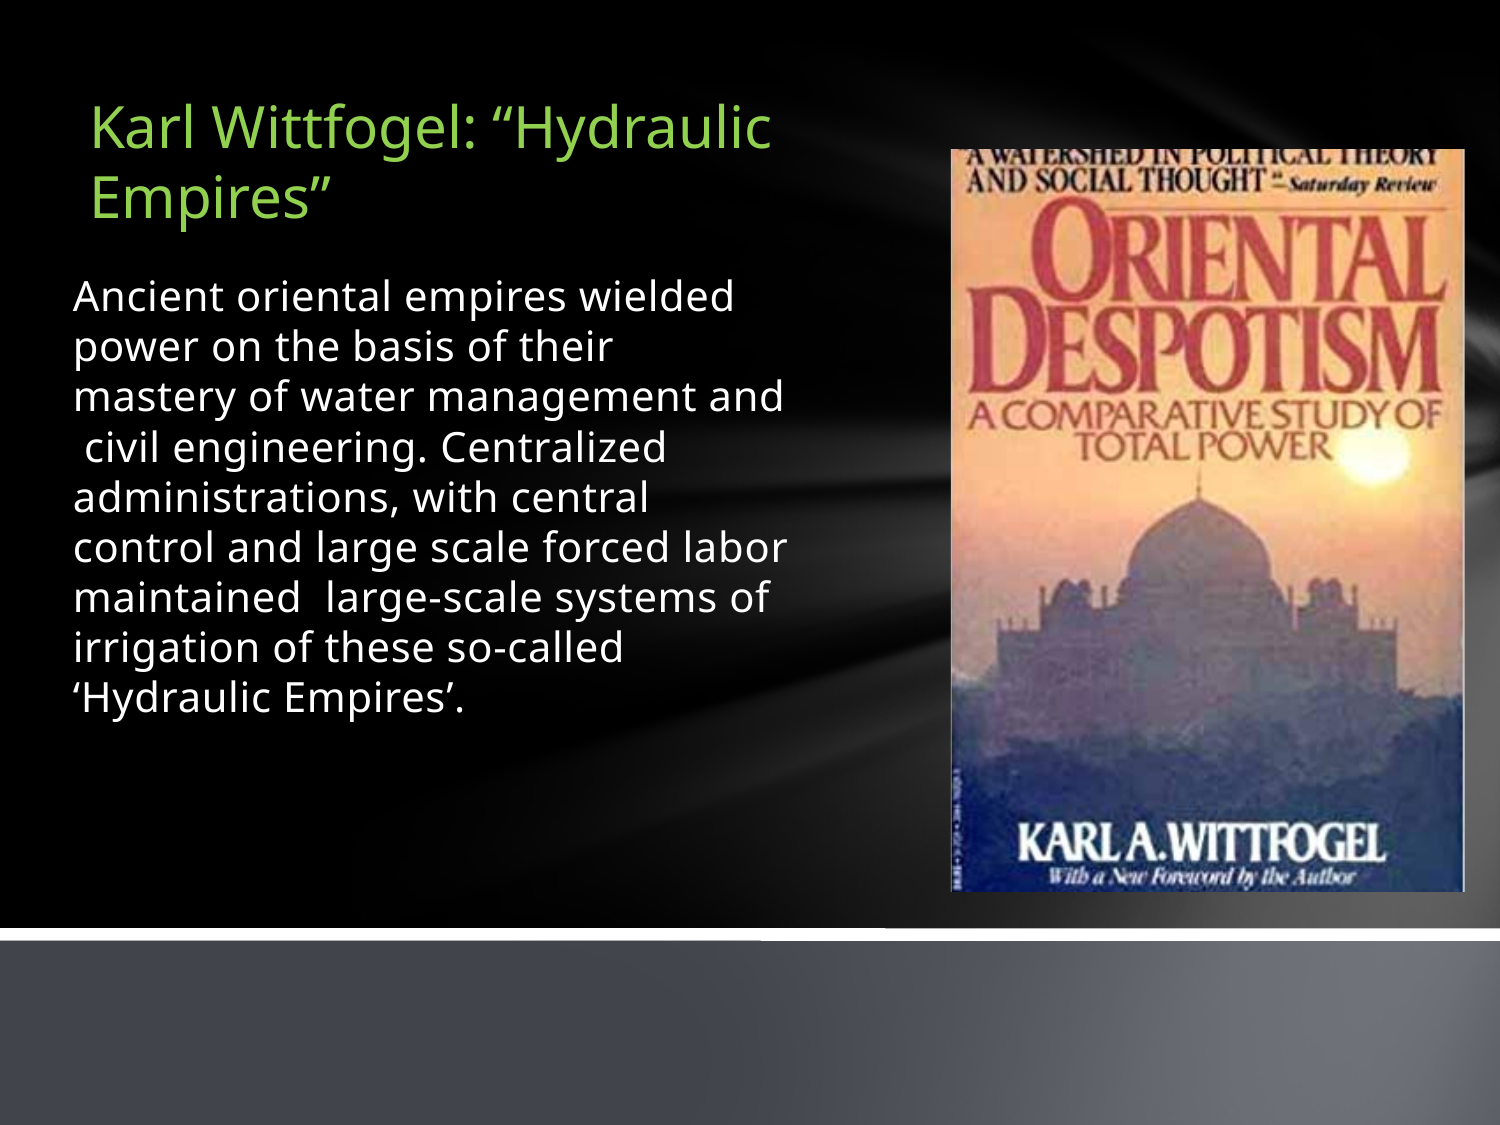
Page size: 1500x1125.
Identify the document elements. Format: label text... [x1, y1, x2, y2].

list Ancient oriental empires wielded power on the basis of their mastery of water management and civil engineering. Centralized administrations, with central control and large scale forced labor maintained large-scale systems of irrigation of these so-called ‘Hydraulic Empires’. [57, 262, 808, 852]
title Karl Wittfogel: “Hydraulic Empires” [74, 83, 975, 177]
picture [950, 149, 1465, 892]
